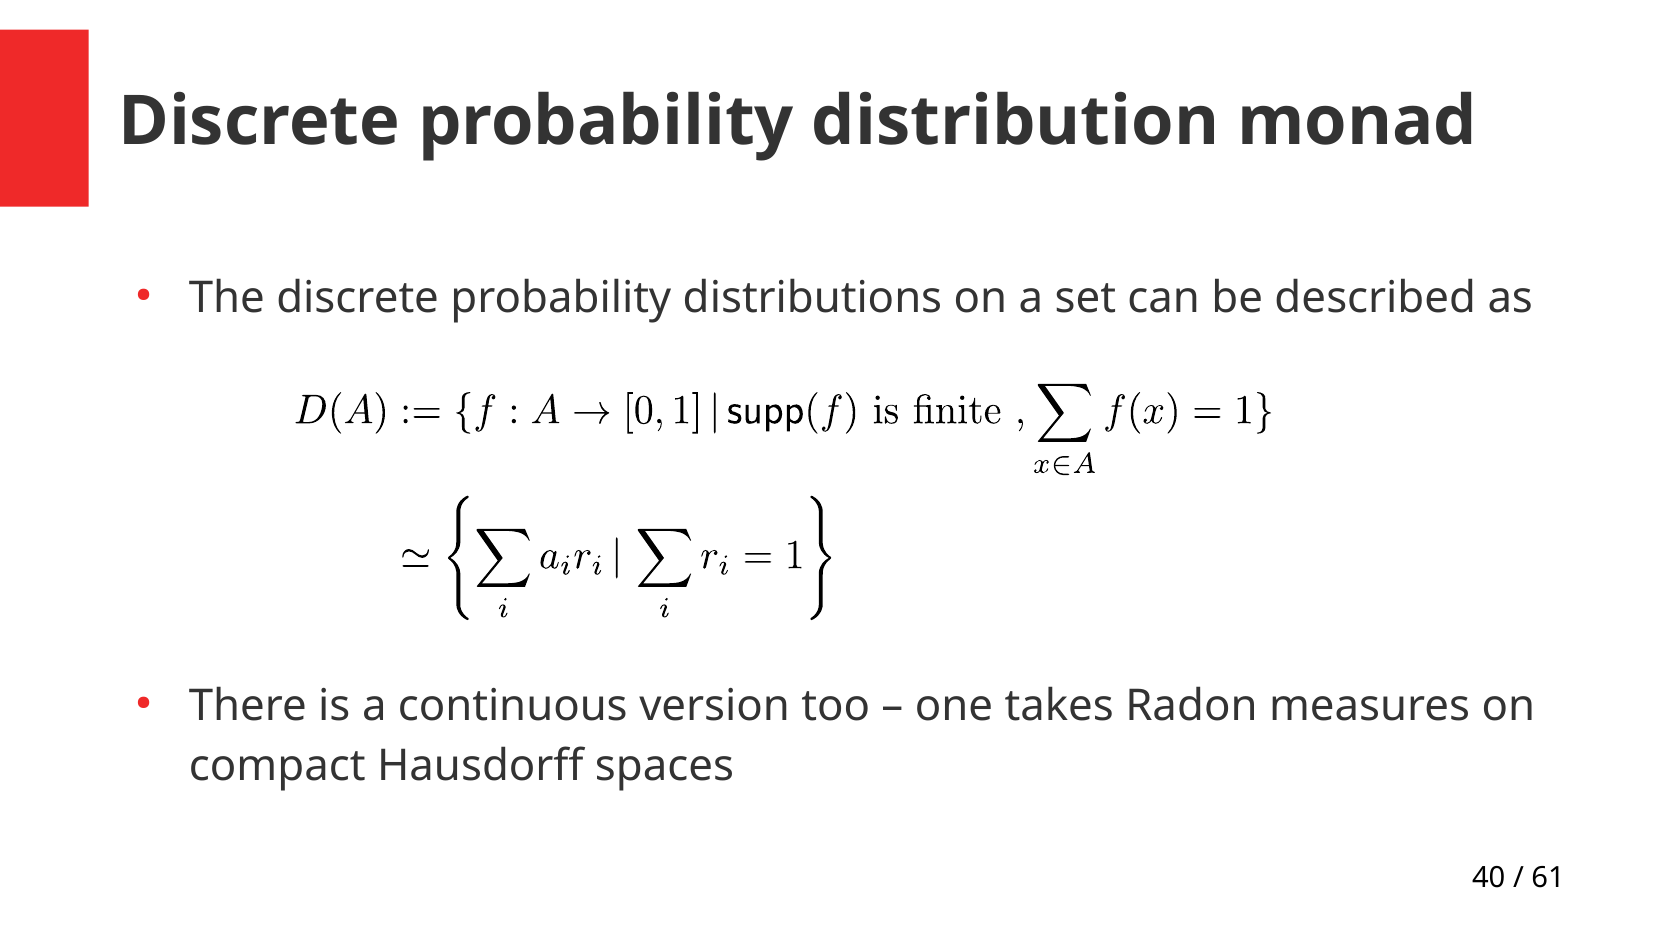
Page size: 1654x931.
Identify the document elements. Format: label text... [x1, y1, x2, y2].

title Discrete probability distribution monad [118, 29, 1595, 207]
text_box [295, 383, 1272, 621]
list The discrete probability distributions on a set can be described as There is a continuous version too – one takes Radon measures on compact Hausdorff spaces [118, 265, 1595, 827]
